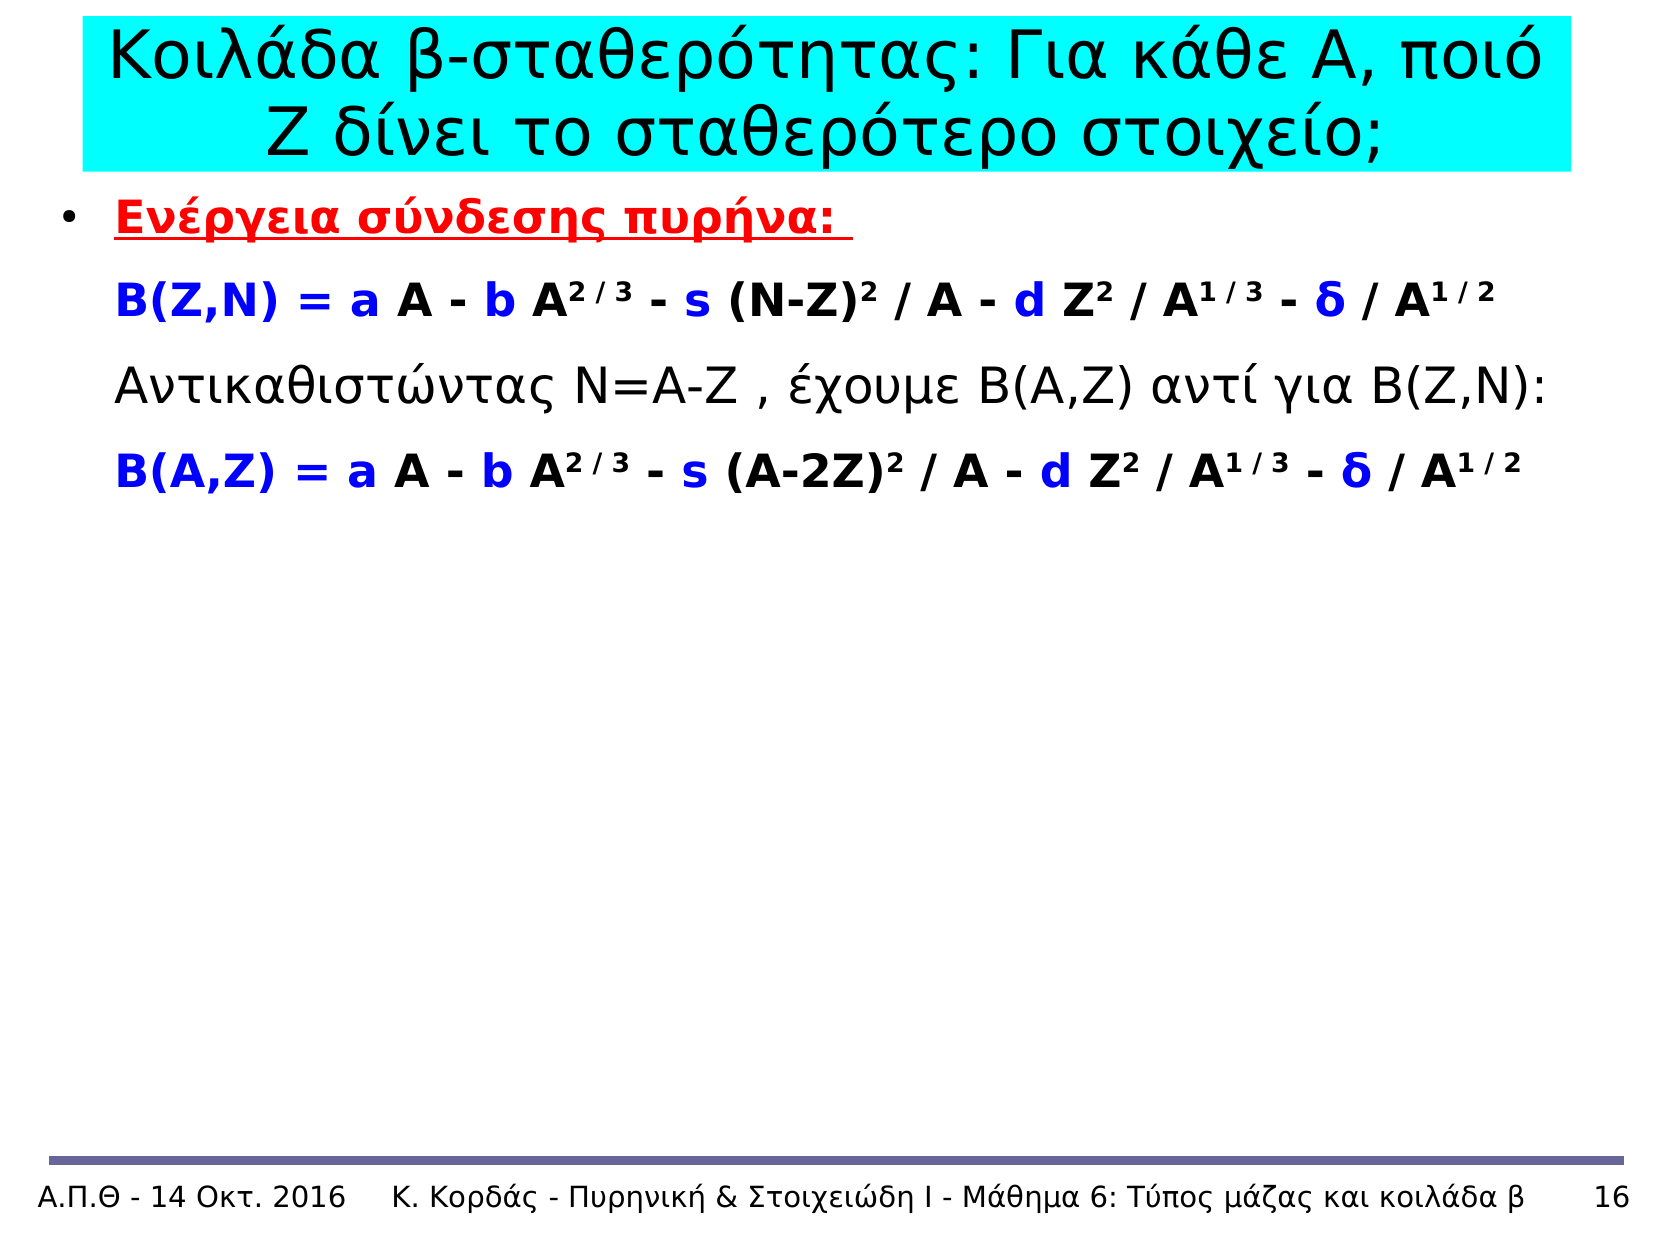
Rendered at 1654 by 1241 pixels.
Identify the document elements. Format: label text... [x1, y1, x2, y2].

title Κοιλάδα β-σταθερότητας: Για κάθε Α, ποιό Ζ δίνει το σταθερότερο στοιχείο; [82, 16, 1571, 172]
list Ενέργεια σύνδεσης πυρήνα: Β(Ζ,Ν) = a A - b A2 / 3 - s (N-Z)2 / A - d Z2 / A1 / 3 - δ / A1 / 2 Αντικαθιστώντας Ν=Α-Ζ , έχουμε Β(Α,Ζ) αντί για Β(Ζ,Ν): Β(A,Z) = a A - b A2 / 3 - s (Α-2Z)2 / A - d Z2 / A1 / 3 - δ / A1 / 2 [43, 191, 1619, 1129]
